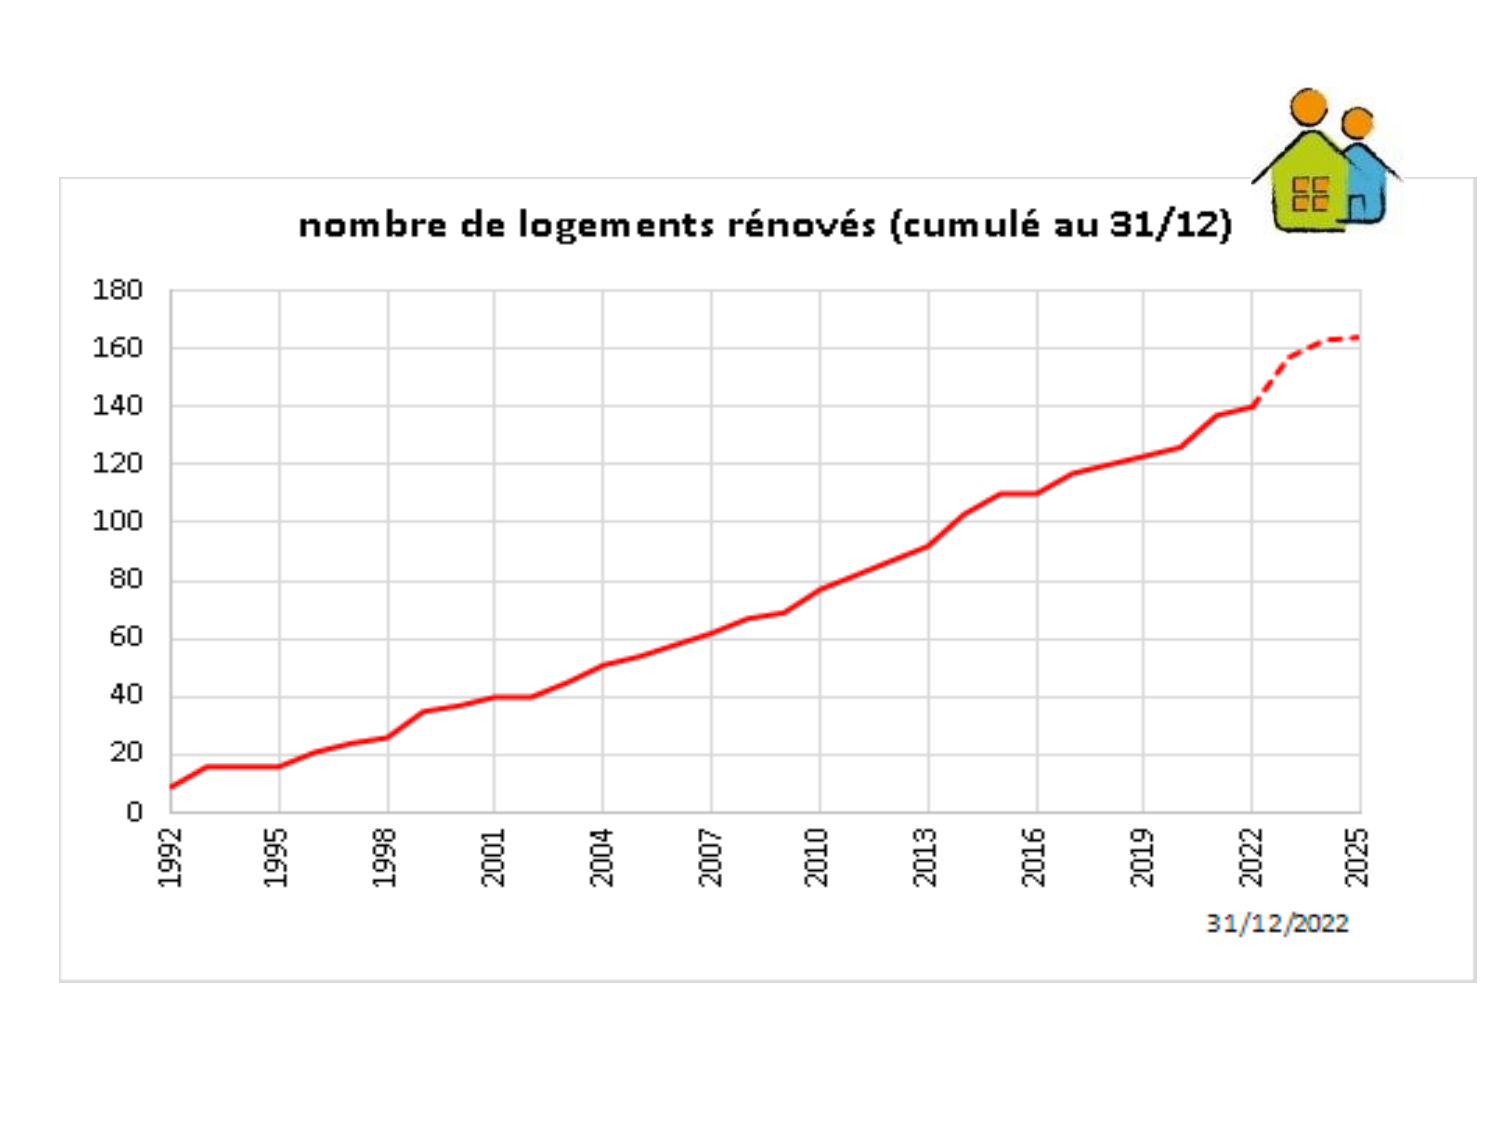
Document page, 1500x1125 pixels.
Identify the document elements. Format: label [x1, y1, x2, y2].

picture [59, 87, 1477, 983]
